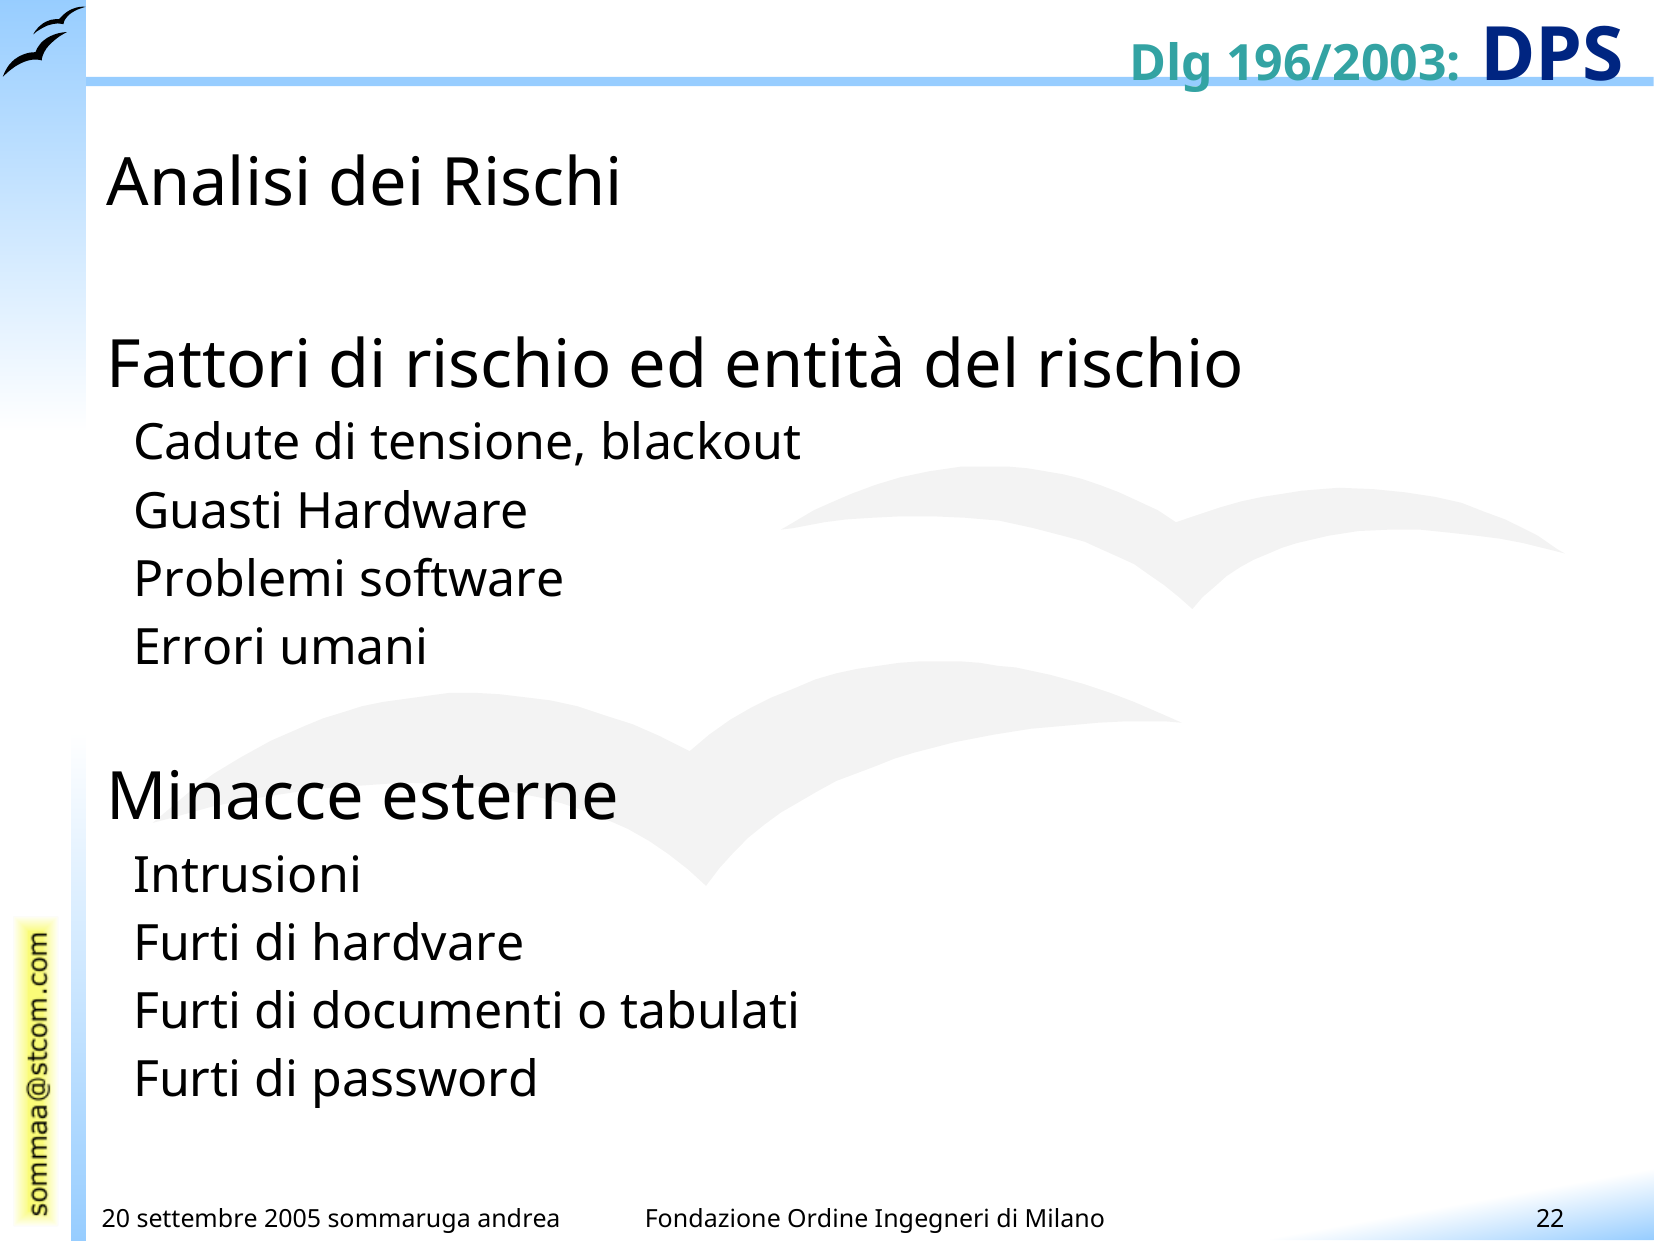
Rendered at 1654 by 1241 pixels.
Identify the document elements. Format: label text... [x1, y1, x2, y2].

list Analisi dei Rischi Fattori di rischio ed entità del rischio Cadute di tensione, blackout Guasti Hardware Problemi software Errori umani Minacce esterne Intrusioni Furti di hardvare Furti di documenti o tabulati Furti di password [85, 134, 1628, 1163]
title Dlg 196/2003: DPS [85, 0, 1654, 104]
picture [12, 915, 60, 1228]
